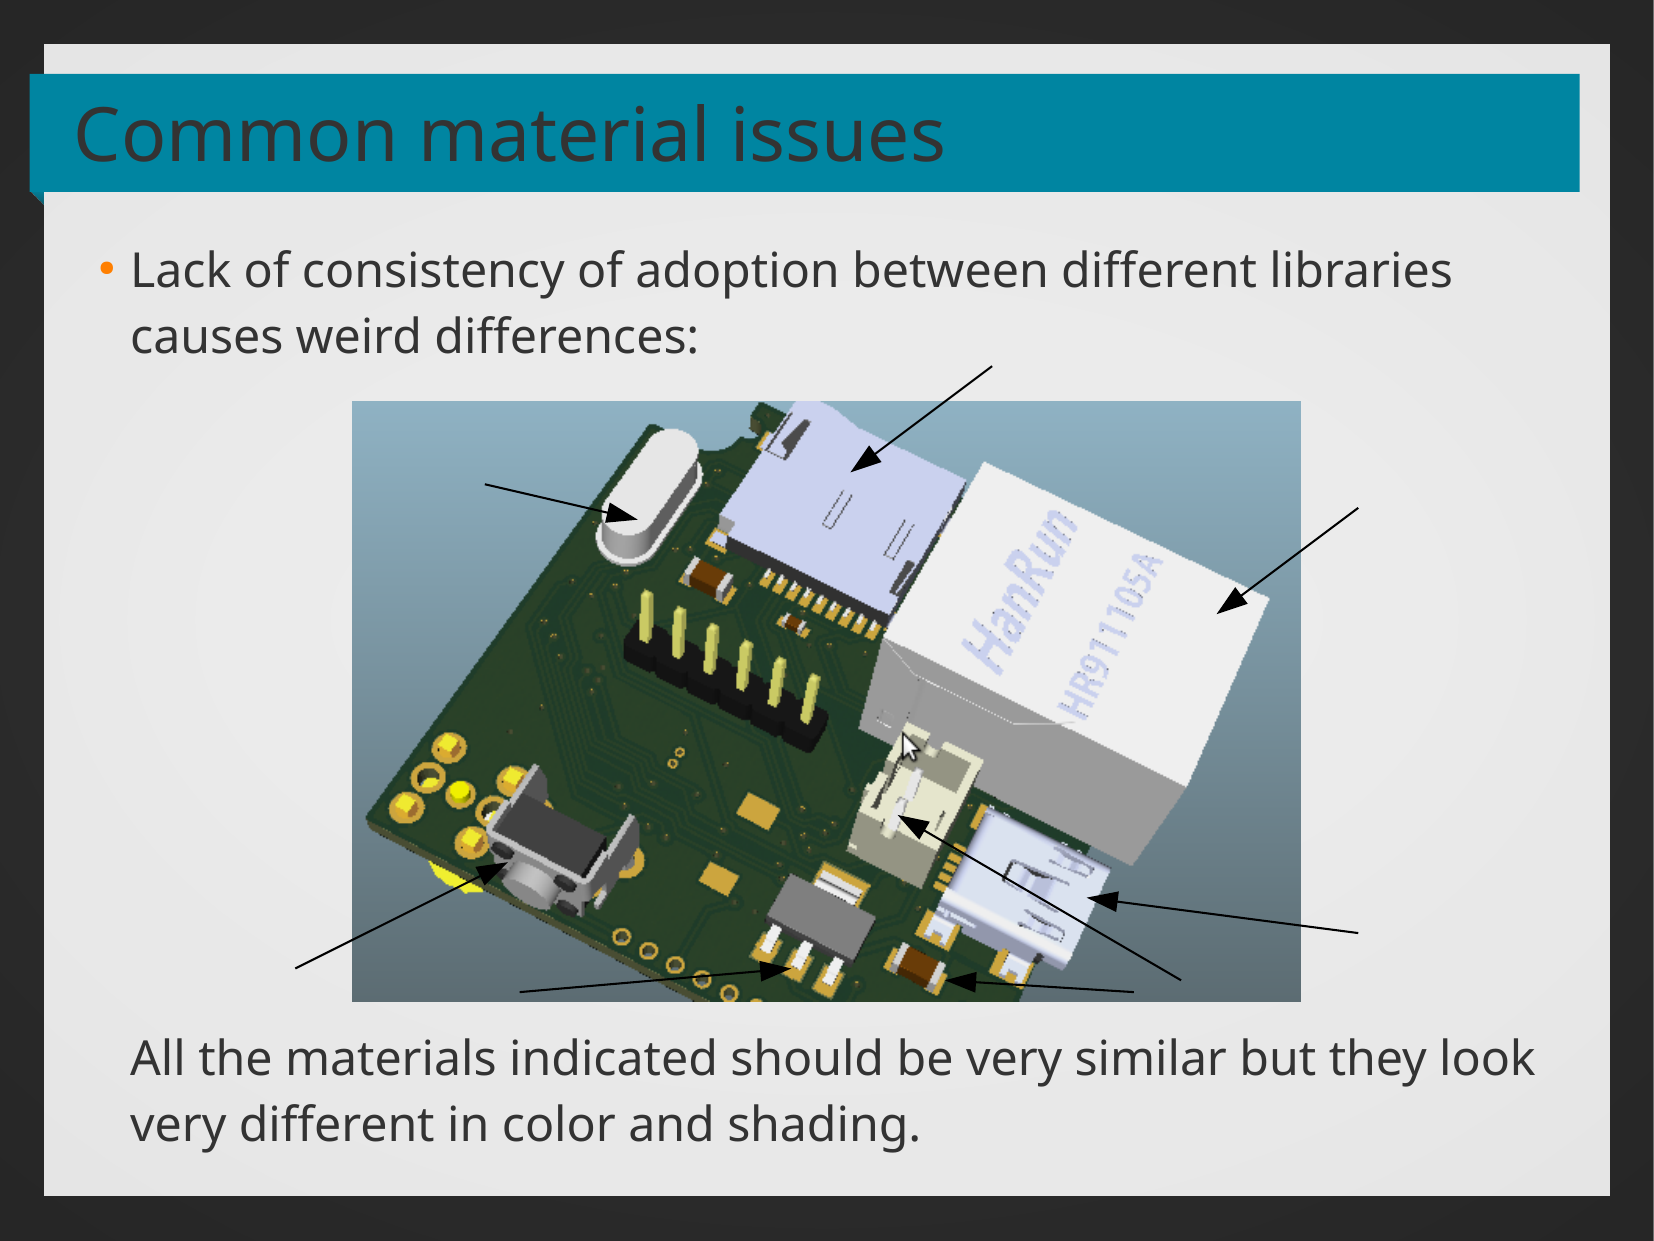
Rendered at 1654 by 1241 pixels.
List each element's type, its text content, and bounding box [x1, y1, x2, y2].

picture [352, 401, 1301, 1002]
title Common material issues [73, 73, 1565, 192]
list Lack of consistency of adoption between different libraries causes weird differences: All the materials indicated should be very similar but they look very different in color and shading. [73, 236, 1580, 1167]
